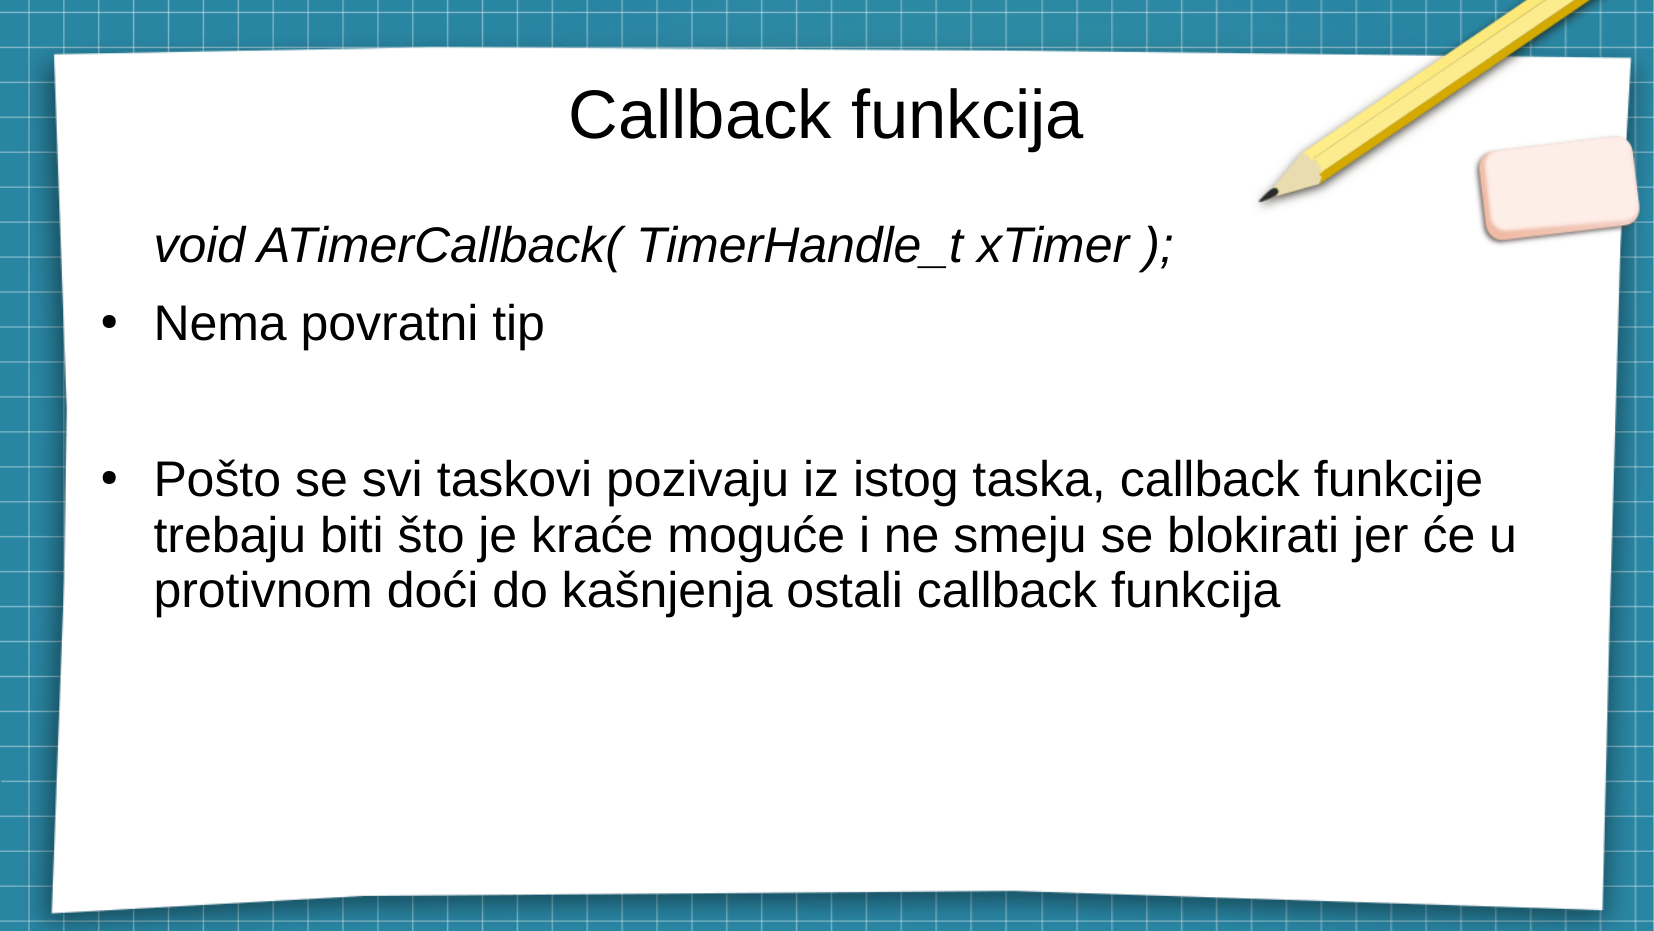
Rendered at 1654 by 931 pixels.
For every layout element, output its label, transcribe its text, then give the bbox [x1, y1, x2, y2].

title Callback funkcija [82, 37, 1571, 193]
picture [0, 0, 1654, 931]
list void ATimerCallback( TimerHandle_t xTimer ); Nema povratni tip Pošto se svi taskovi pozivaju iz istog taska, callback funkcije trebaju biti što je kraće moguće i ne smeju se blokirati jer će u protivnom doći do kašnjenja ostali callback funkcija [82, 217, 1571, 758]
